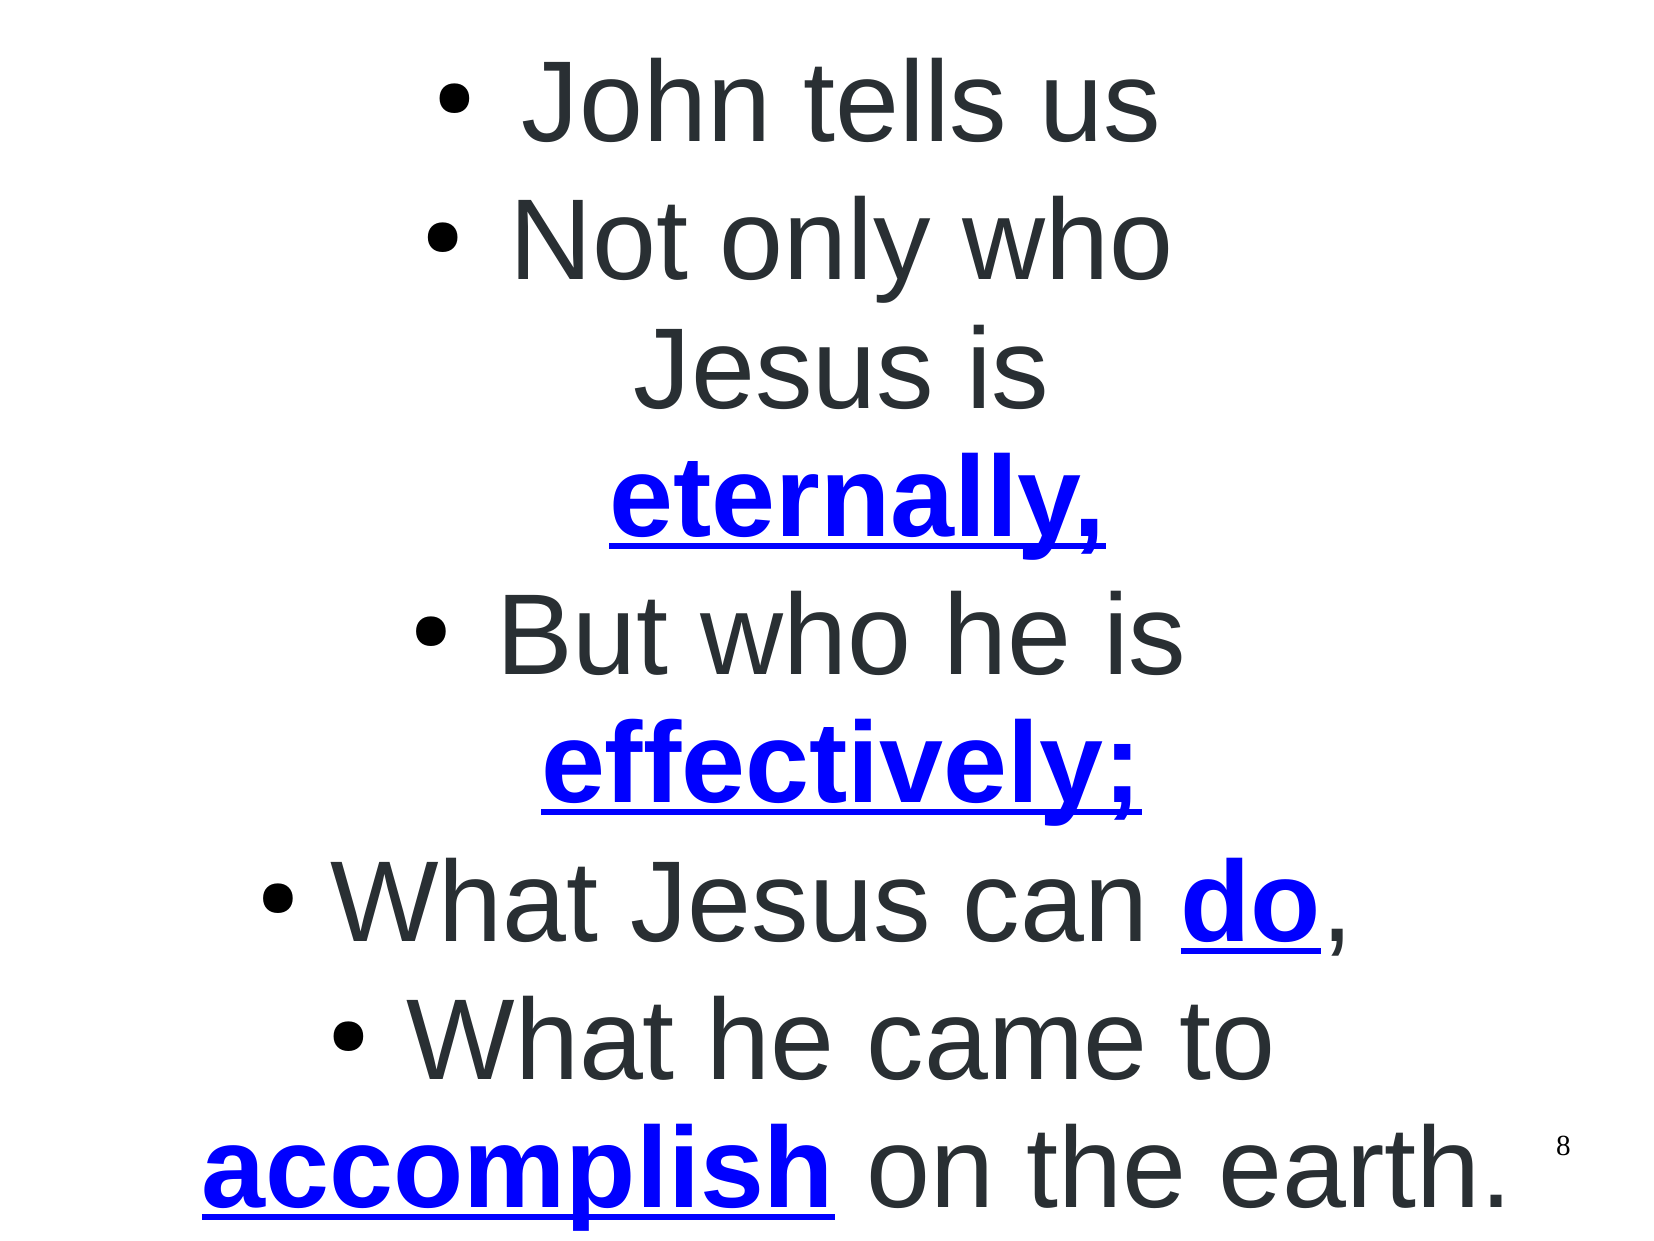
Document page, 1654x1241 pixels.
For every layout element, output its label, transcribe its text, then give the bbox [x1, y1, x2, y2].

list John tells us Not only who Jesus is eternally, But who he is effectively; What Jesus can do, What he came to accomplish on the earth. [37, 37, 1613, 1238]
